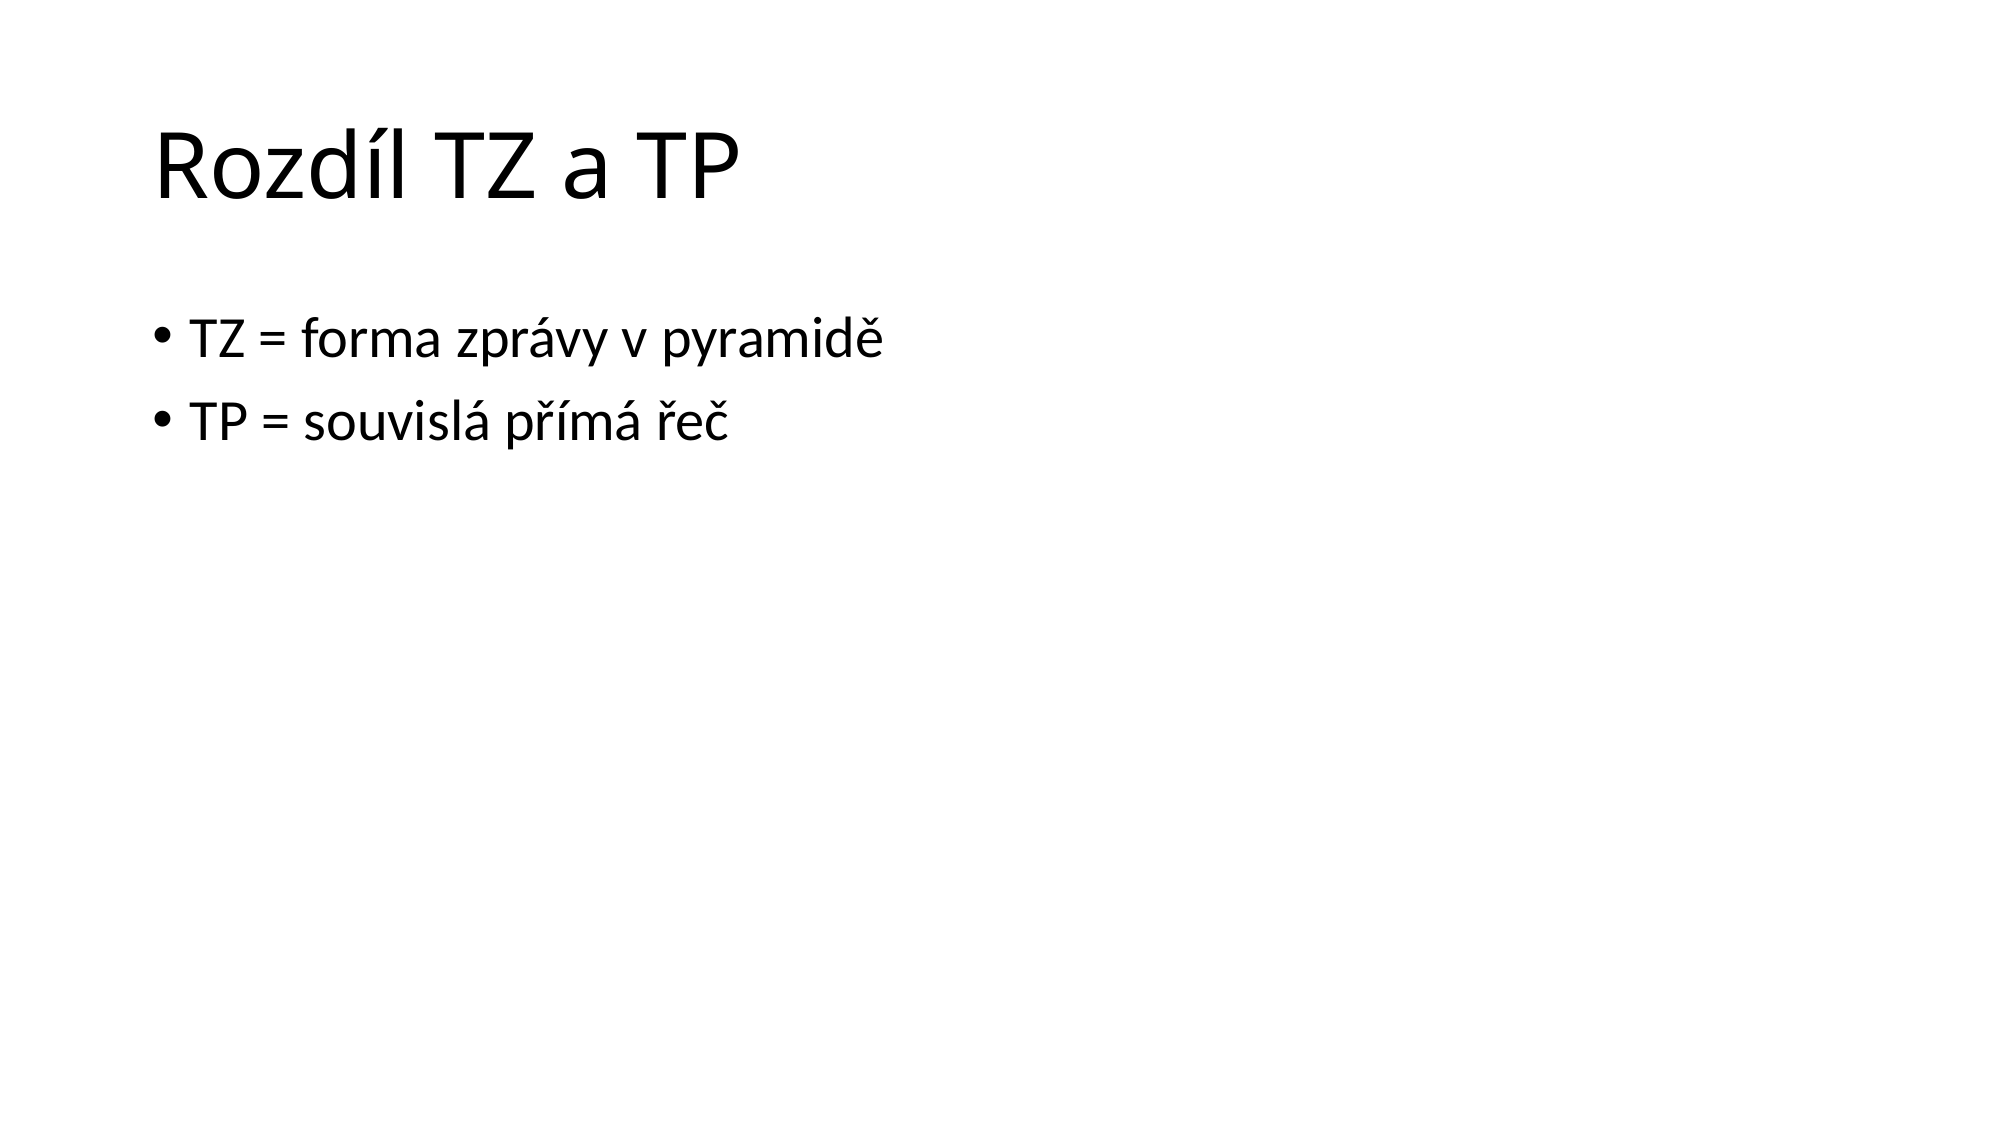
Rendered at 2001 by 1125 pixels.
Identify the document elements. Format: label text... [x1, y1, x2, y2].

title Rozdíl TZ a TP [137, 59, 1863, 278]
list TZ = forma zprávy v pyramidě TP = souvislá přímá řeč [137, 299, 1863, 1014]
